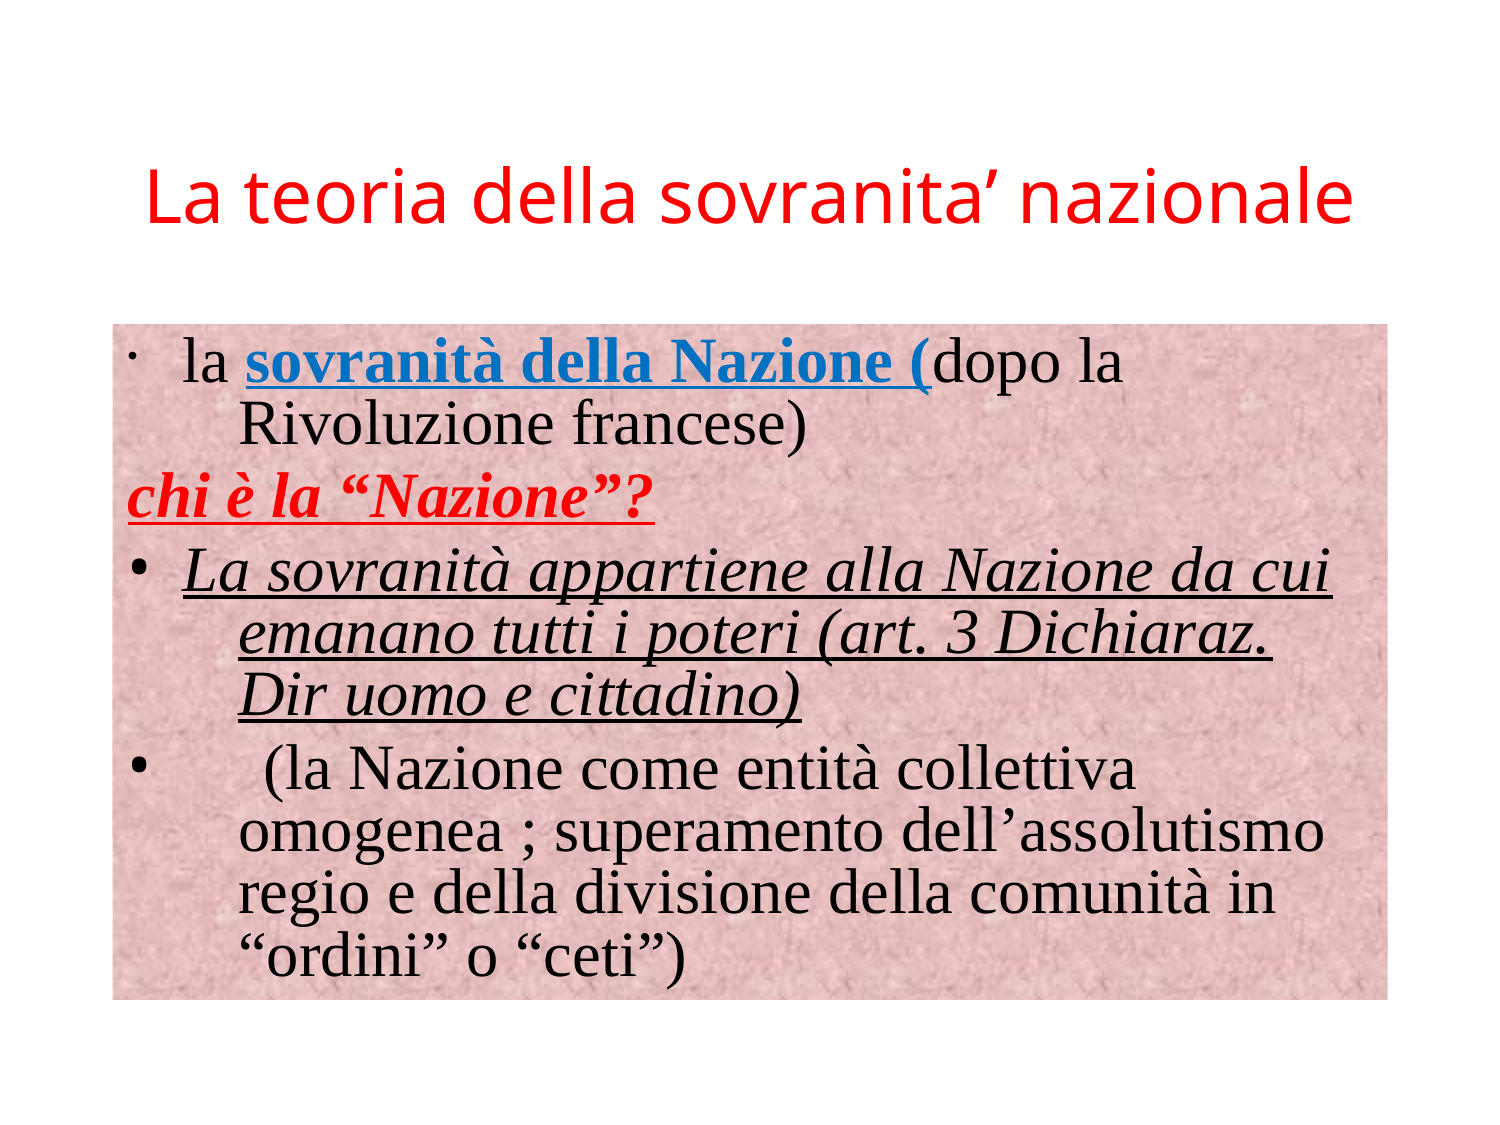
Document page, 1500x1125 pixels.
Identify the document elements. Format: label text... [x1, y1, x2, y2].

title La teoria della sovranita’ nazionale [112, 99, 1388, 288]
list la sovranità della Nazione (dopo la Rivoluzione francese) chi è la “Nazione”? La sovranità appartiene alla Nazione da cui emanano tutti i poteri (art. 3 Dichiaraz. Dir uomo e cittadino) (la Nazione come entità collettiva omogenea ; superamento dell’assolutismo regio e della divisione della comunità in “ordini” o “ceti”) [112, 324, 1388, 1000]
